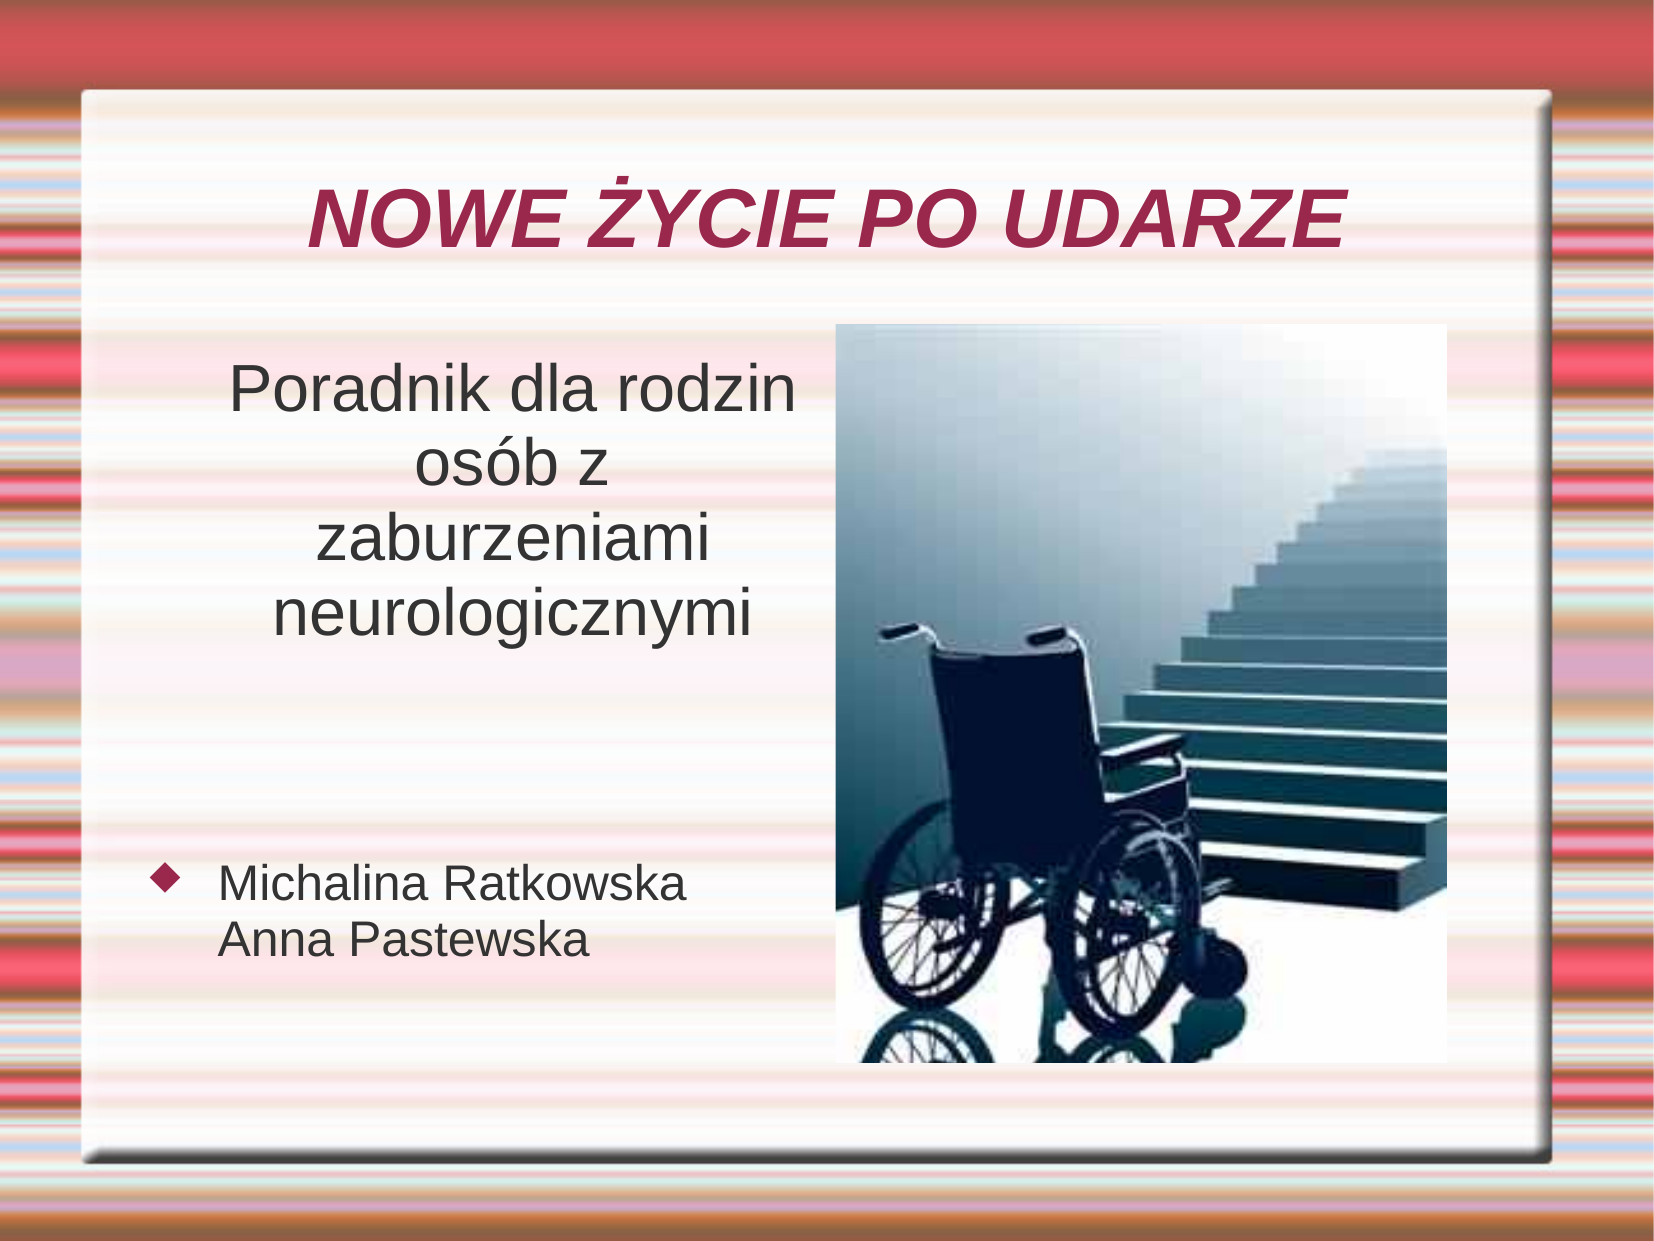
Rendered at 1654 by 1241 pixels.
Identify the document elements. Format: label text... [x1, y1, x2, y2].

title NOWE ŻYCIE PO UDARZE [121, 114, 1534, 322]
picture [0, 0, 1654, 1241]
list Poradnik dla rodzin osób z zaburzeniami neurologicznymi Michalina Ratkowska Anna Pastewska [134, 350, 809, 1133]
